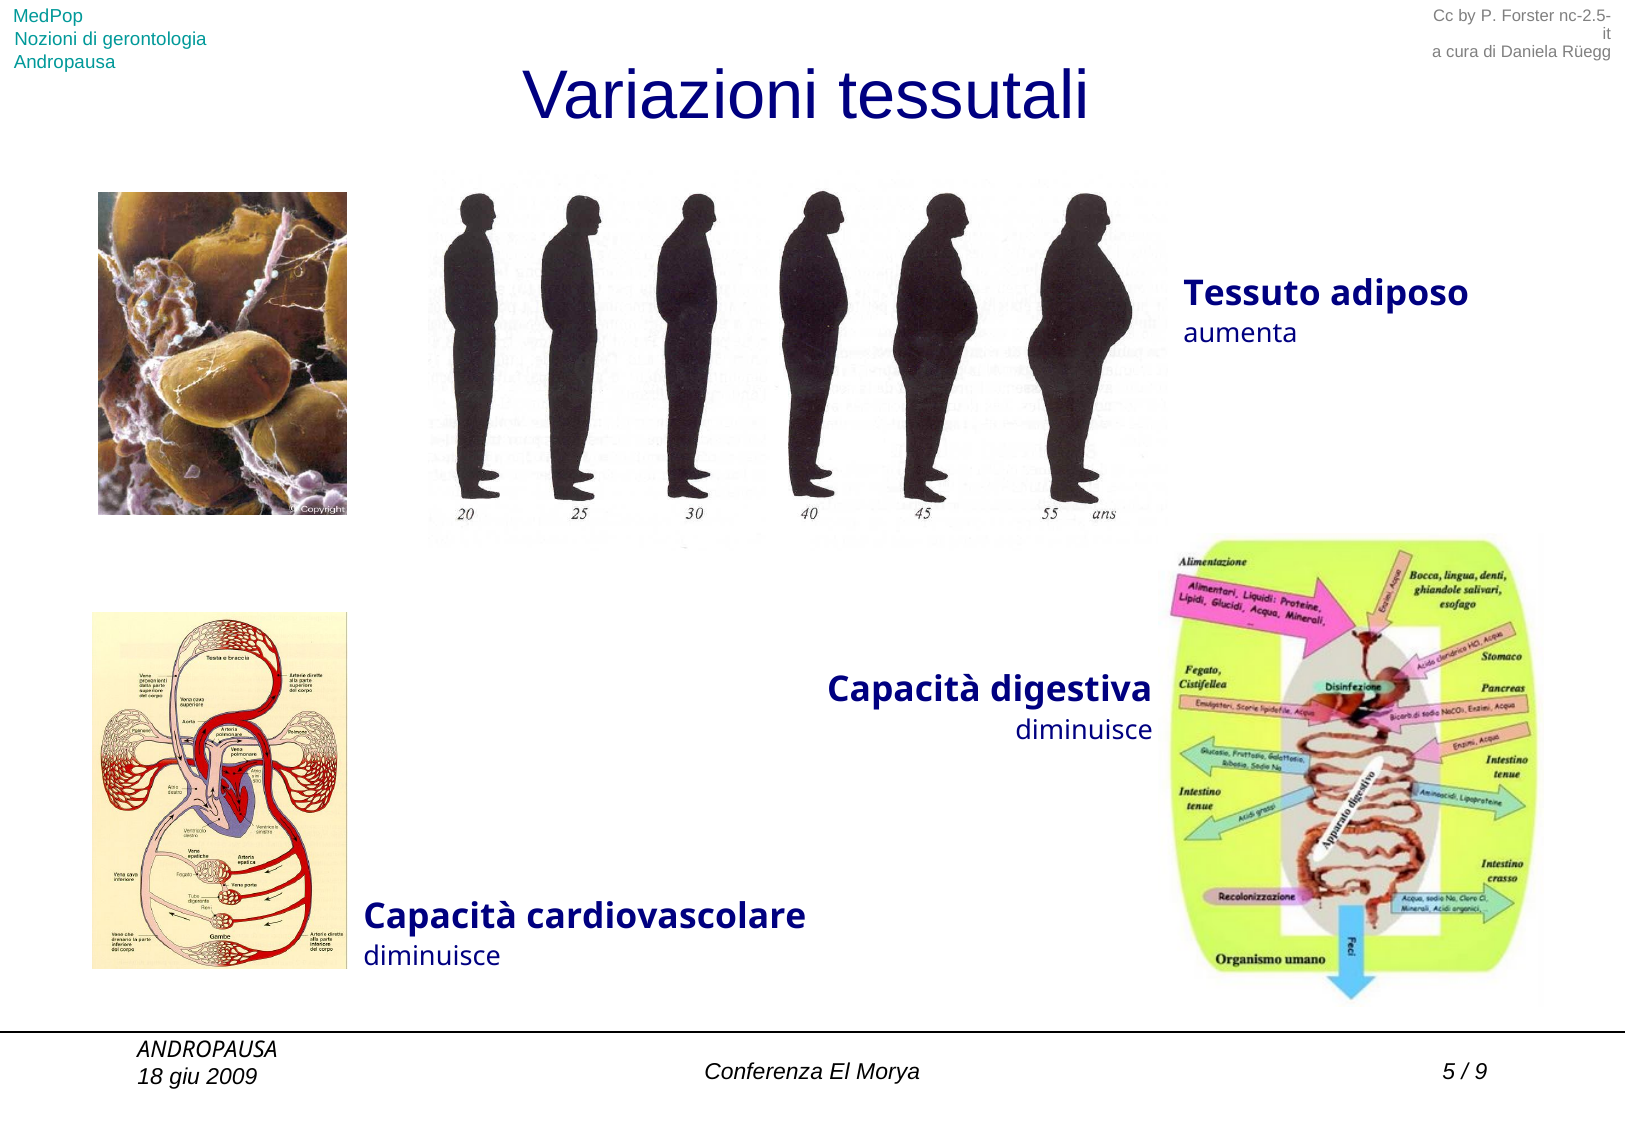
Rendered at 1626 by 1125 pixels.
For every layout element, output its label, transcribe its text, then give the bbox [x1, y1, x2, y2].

text_box ANDROPAUSA 18 giu 2009 [121, 1025, 461, 1101]
text_box Andropausa [0, 45, 130, 80]
picture [92, 612, 348, 969]
text_box Nozioni di gerontologia [0, 22, 221, 57]
picture [428, 170, 1544, 1007]
text_box Conferenza El Morya [555, 1025, 1070, 1101]
text_box Capacità digestiva diminuisce [810, 657, 1167, 742]
text_box 3 / 9 [1164, 1025, 1504, 1101]
text_box Capacità cardiovascolare diminuisce [349, 884, 863, 969]
text_box Tessuto adiposo aumenta [1169, 260, 1581, 345]
title Variazioni tessutali [115, 55, 1498, 135]
picture [98, 192, 347, 515]
